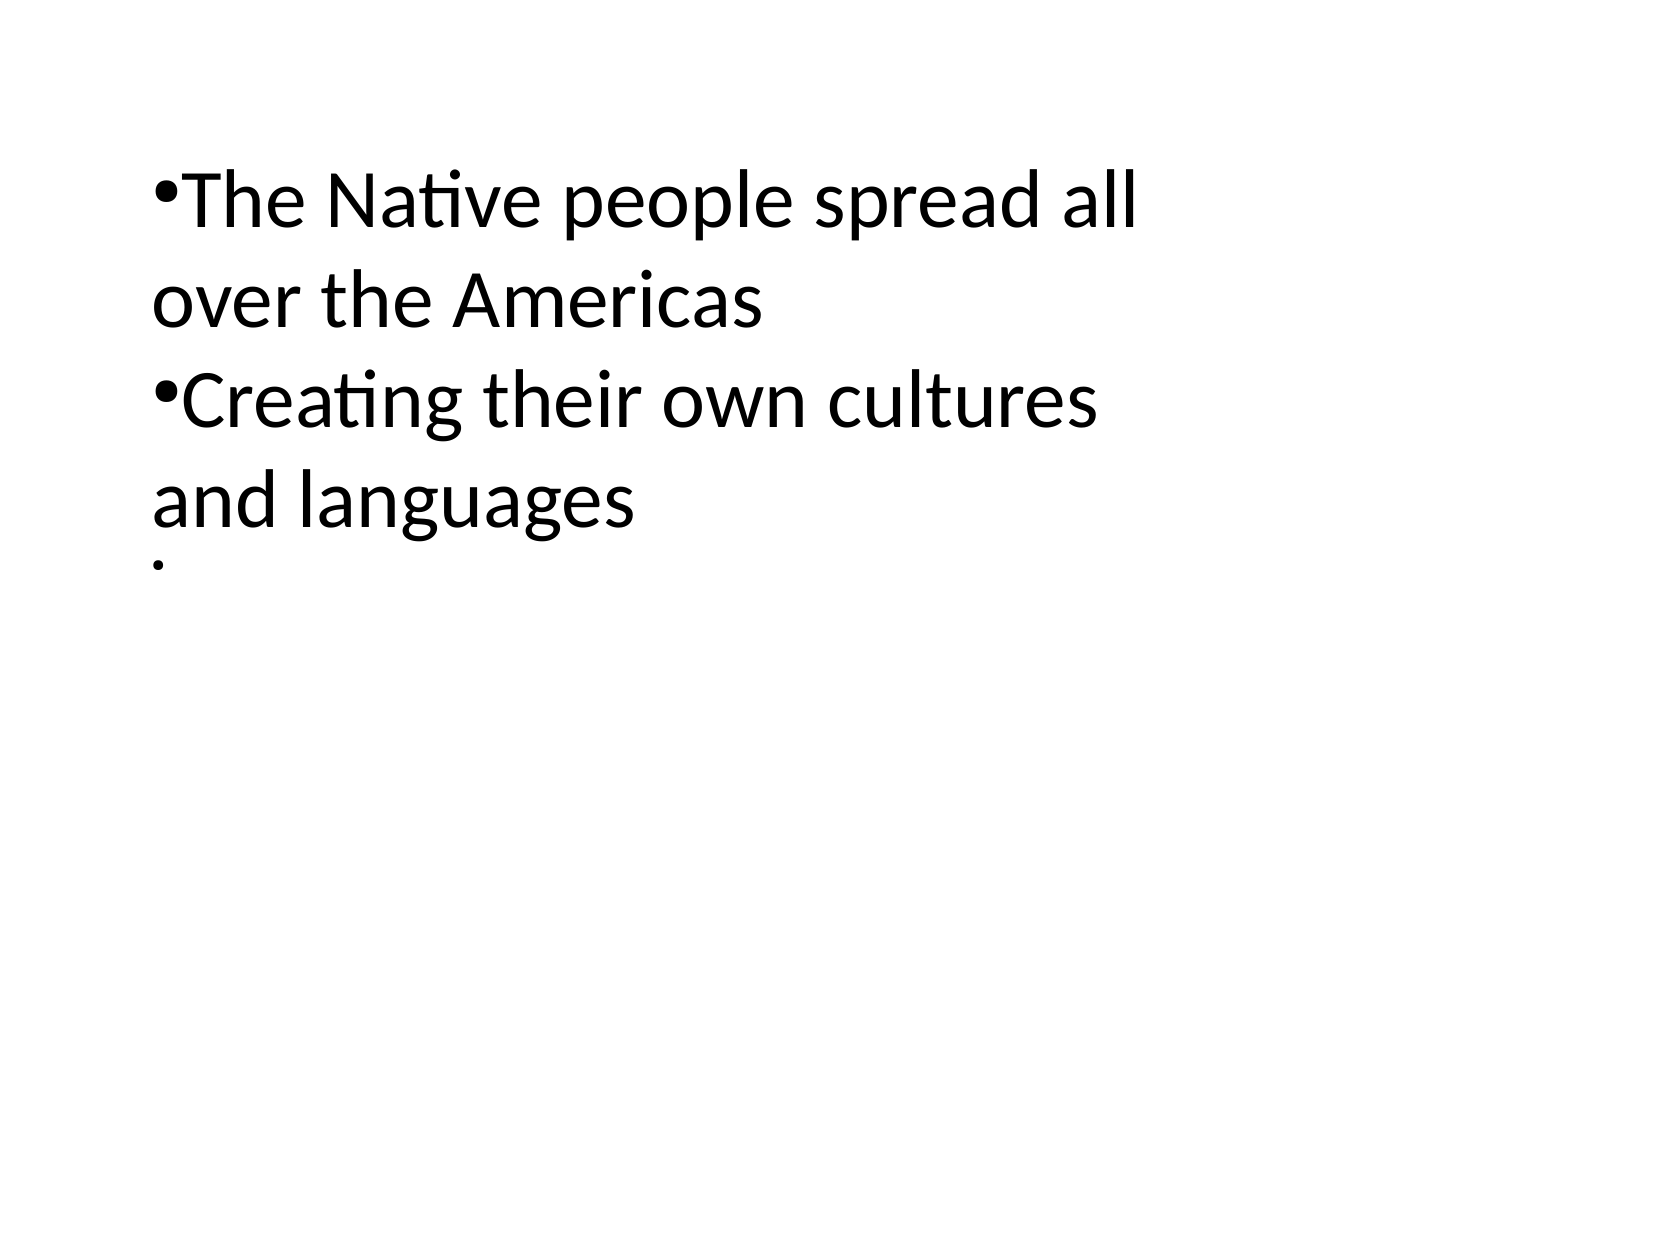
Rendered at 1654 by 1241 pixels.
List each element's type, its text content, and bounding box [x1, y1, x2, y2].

text_box The Native people spread all over the Americas Creating their own cultures and languages [137, 137, 1240, 597]
